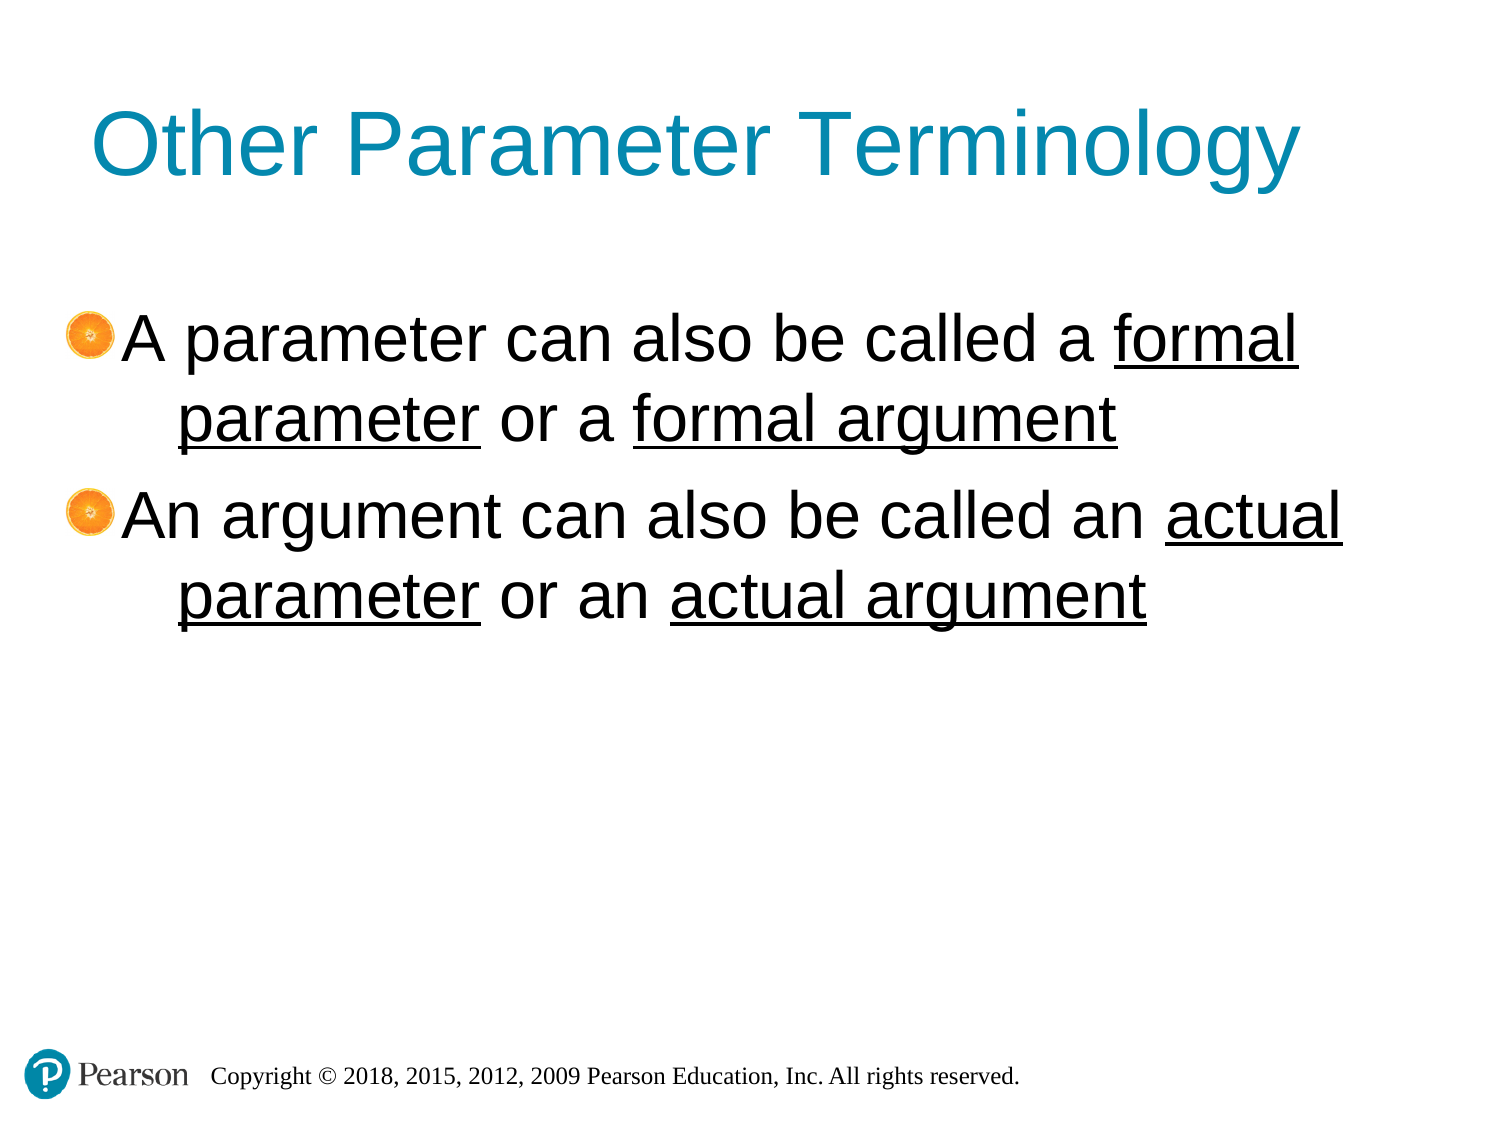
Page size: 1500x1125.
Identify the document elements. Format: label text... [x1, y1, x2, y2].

list A parameter can also be called a formal parameter or a formal argument An argument can also be called an actual parameter or an actual argument [50, 287, 1411, 1038]
title Other Parameter Terminology [75, 45, 1426, 233]
